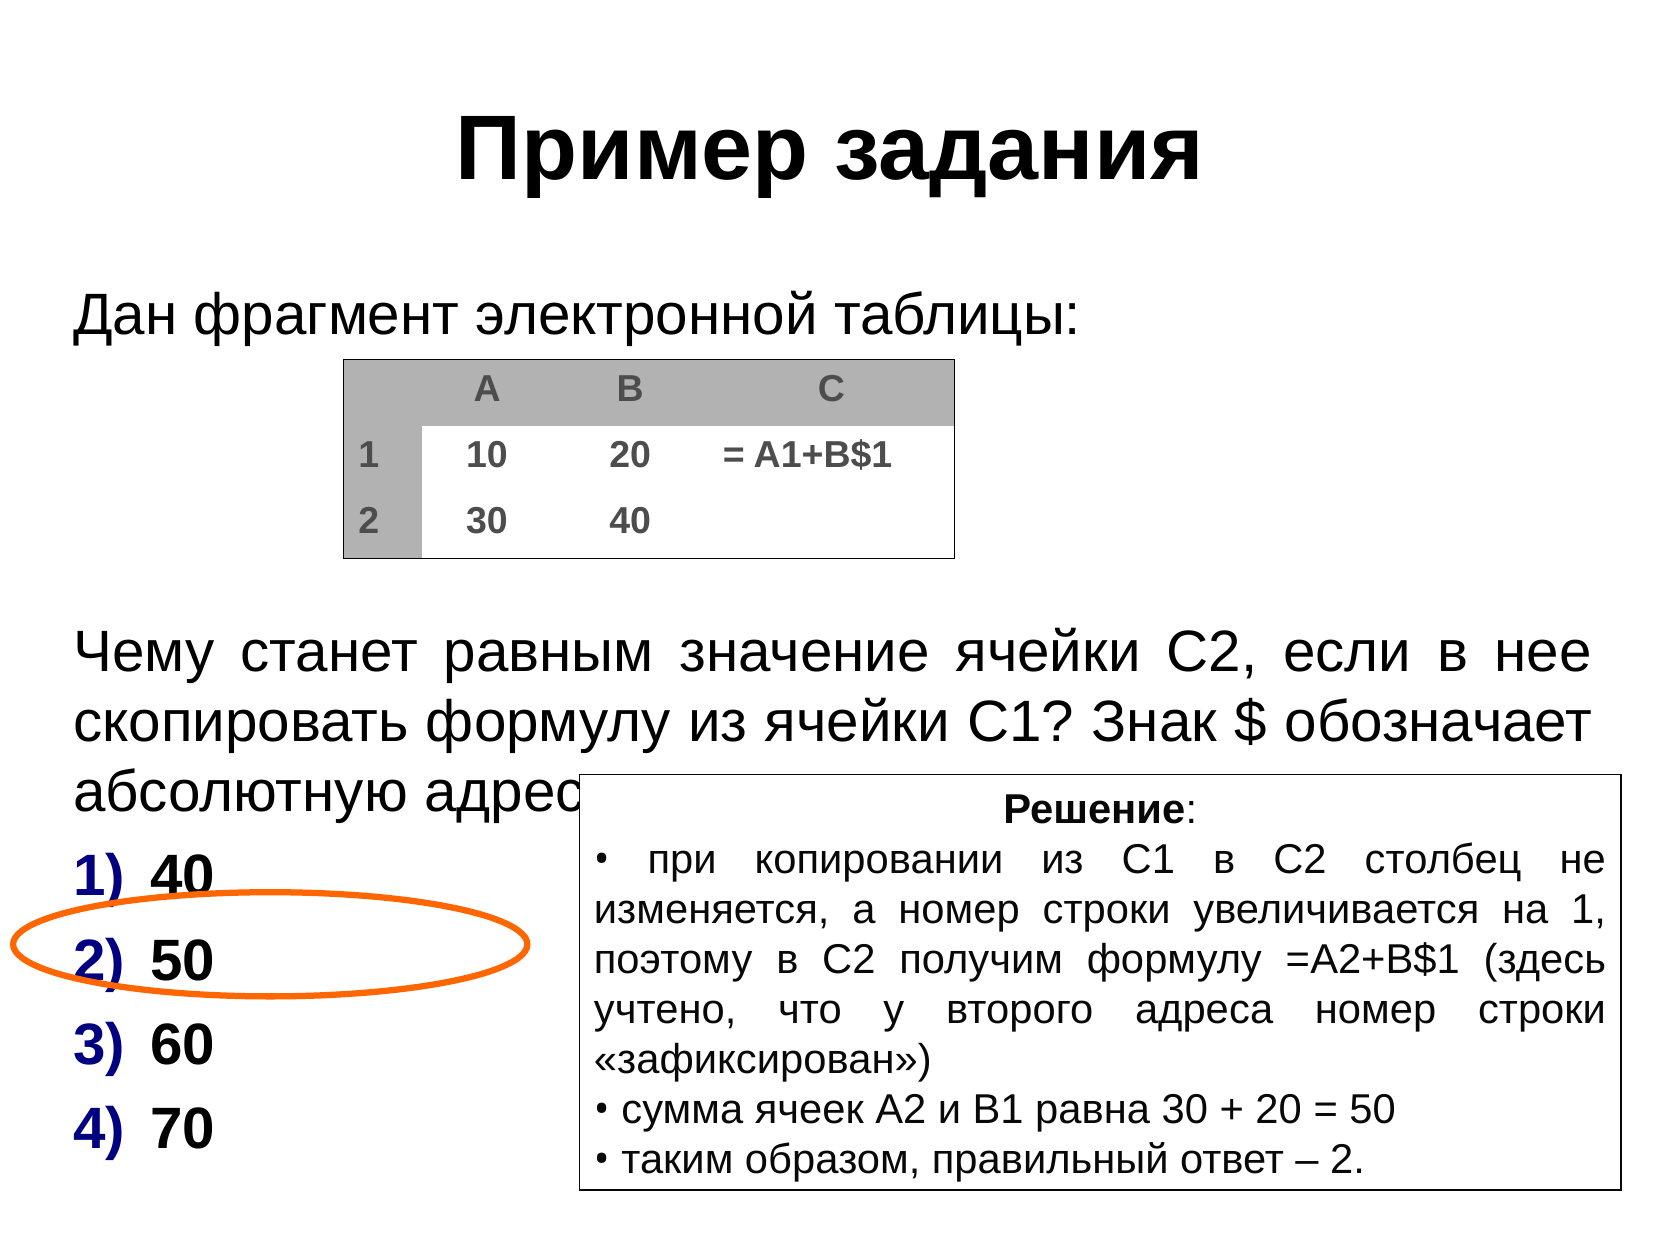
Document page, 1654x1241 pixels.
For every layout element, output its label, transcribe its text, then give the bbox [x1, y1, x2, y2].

table_cell [708, 492, 954, 558]
table_cell 40 [552, 492, 708, 558]
text_box Решение: при копировании из C1 в C2 столбец не изменяется, а номер строки увеличивается на 1, поэтому в C2 получим формулу =A2+B$1 (здесь учтено, что у второго адреса номер строки «зафиксирован») сумма ячеек A2 и B1 равна 30 + 20 = 50 таким образом, правильный ответ – 2. [579, 774, 1622, 1191]
title Пример задания [82, 68, 1571, 268]
table_cell = A1+B$1 [708, 426, 954, 492]
list Дан фрагмент электронной таблицы: Чему станет равным значение ячейки С2, если в нее скопировать формулу из ячейки С1? Знак $ обозначает абсолютную адресацию. 40 50 60 70 [58, 896, 524, 993]
table_cell 30 [422, 492, 552, 558]
table_header В [552, 360, 708, 426]
list Дан фрагмент электронной таблицы: Чему станет равным значение ячейки С2, если в нее скопировать формулу из ячейки С1? Знак $ обозначает абсолютную адресацию. 40 50 60 70 [58, 268, 1609, 1194]
table_header [344, 360, 422, 426]
table_header С [708, 360, 954, 426]
table_cell 20 [552, 426, 708, 492]
table_cell 2 [344, 492, 422, 558]
table_cell 10 [422, 426, 552, 492]
table_header А [422, 360, 552, 426]
table_cell 1 [344, 426, 422, 492]
